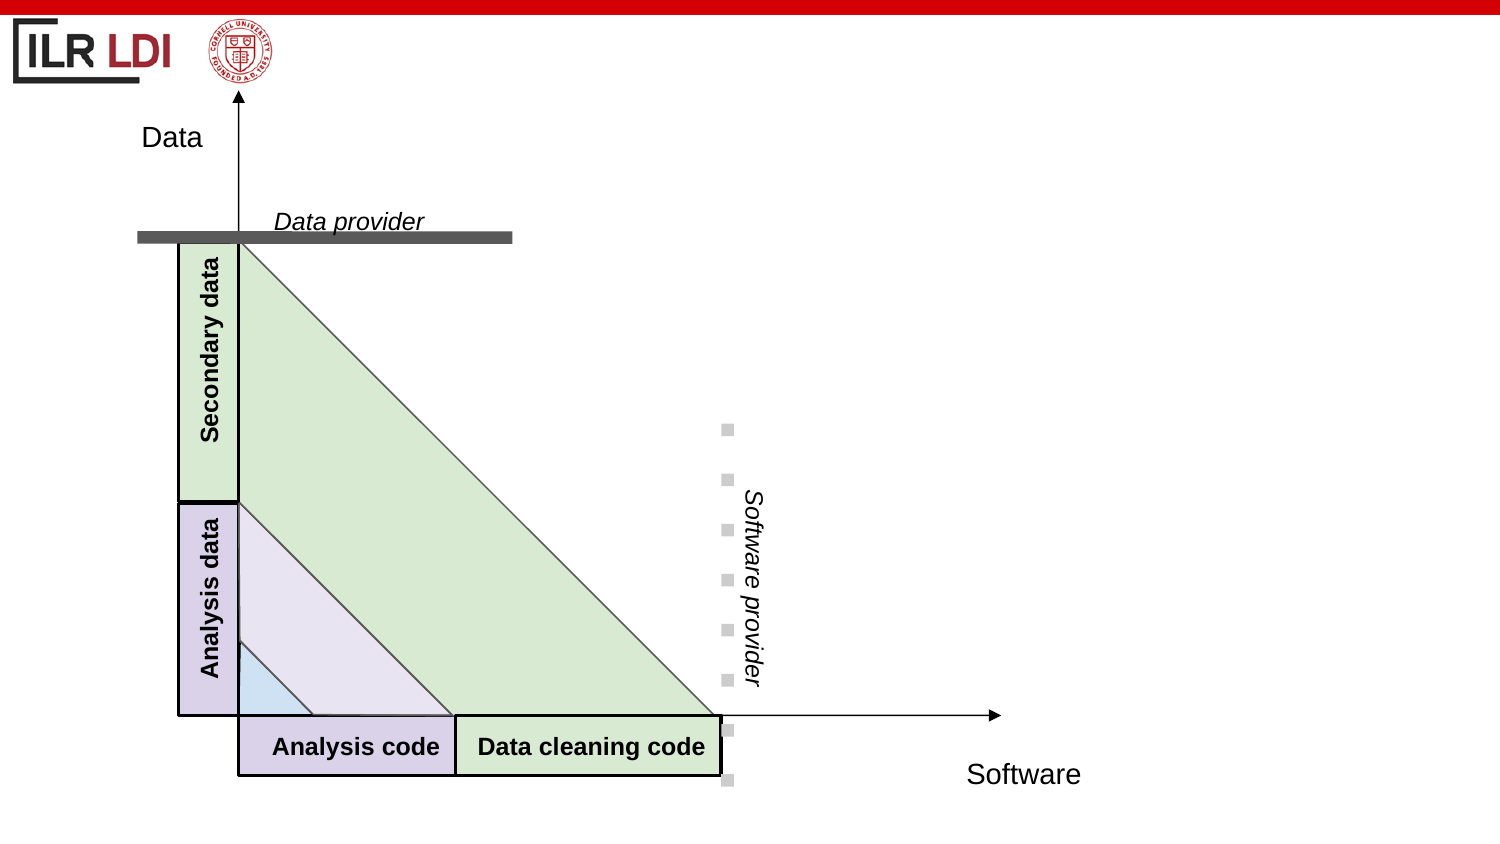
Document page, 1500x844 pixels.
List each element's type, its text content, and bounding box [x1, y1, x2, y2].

text_box Analysis data [178, 503, 239, 716]
picture [0, 15, 301, 102]
text_box Data provider [258, 190, 564, 251]
text_box Analysis code [238, 715, 455, 776]
text_box [238, 244, 715, 717]
text_box Software [951, 740, 1500, 806]
text_box Data cleaning code [455, 715, 722, 776]
text_box Data [126, 102, 227, 168]
text_box Secondary data [178, 244, 239, 502]
text_box Software provider [725, 474, 786, 780]
